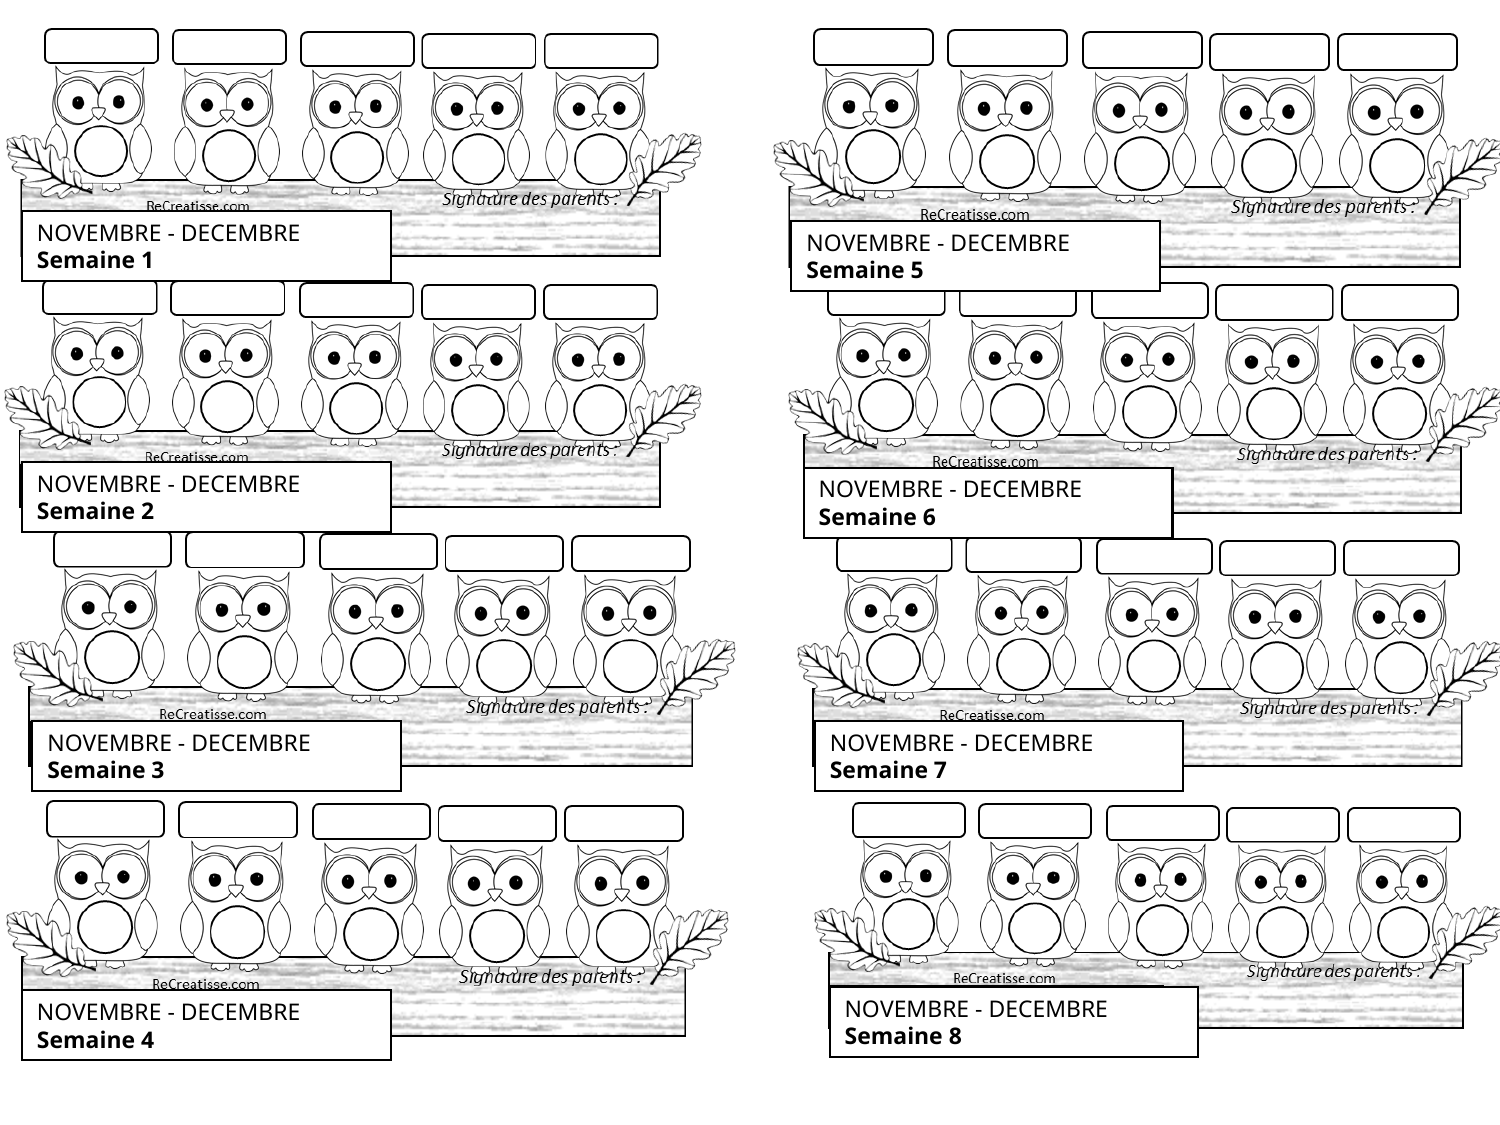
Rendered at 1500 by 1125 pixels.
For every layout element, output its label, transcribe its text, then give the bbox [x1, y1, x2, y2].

picture [0, 28, 710, 261]
text_box NOVEMBRE - DECEMBRE Semaine 4 [22, 990, 391, 1060]
text_box NOVEMBRE - DECEMBRE Semaine 1 [22, 211, 391, 281]
text_box NOVEMBRE - DECEMBRE Semaine 6 [804, 468, 1172, 538]
picture [782, 279, 1500, 518]
picture [0, 800, 737, 1041]
text_box NOVEMBRE - DECEMBRE Semaine 5 [791, 221, 1160, 291]
picture [7, 530, 744, 771]
text_box NOVEMBRE - DECEMBRE Semaine 2 [22, 462, 391, 532]
text_box NOVEMBRE - DECEMBRE Semaine 8 [830, 987, 1198, 1057]
picture [808, 802, 1500, 1033]
text_box NOVEMBRE - DECEMBRE Semaine 7 [815, 721, 1183, 791]
picture [791, 535, 1500, 771]
picture [0, 279, 710, 512]
picture [767, 28, 1500, 272]
text_box NOVEMBRE - DECEMBRE Semaine 3 [32, 721, 401, 791]
